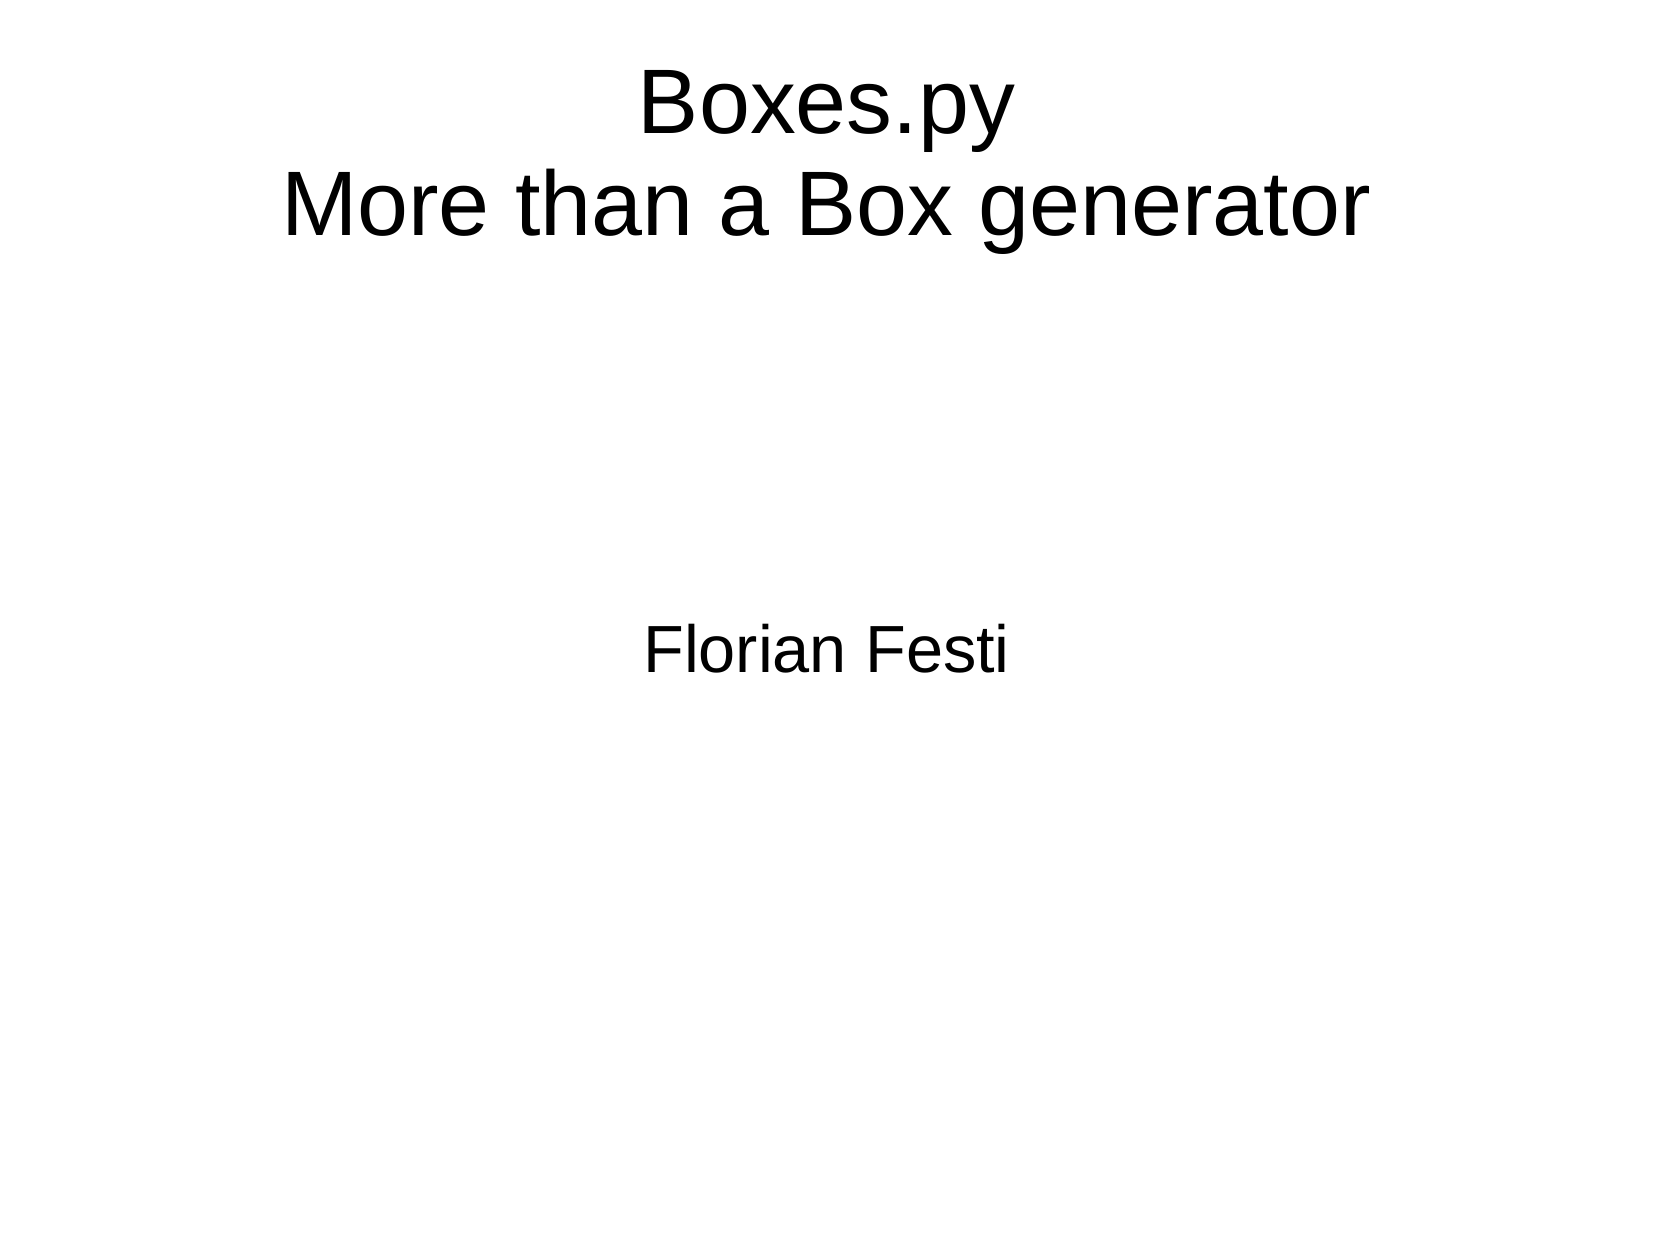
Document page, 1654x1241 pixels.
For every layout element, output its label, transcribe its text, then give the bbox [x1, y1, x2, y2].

subtitle Florian Festi [82, 290, 1571, 1010]
title Boxes.py More than a Box generator [82, 49, 1571, 257]
